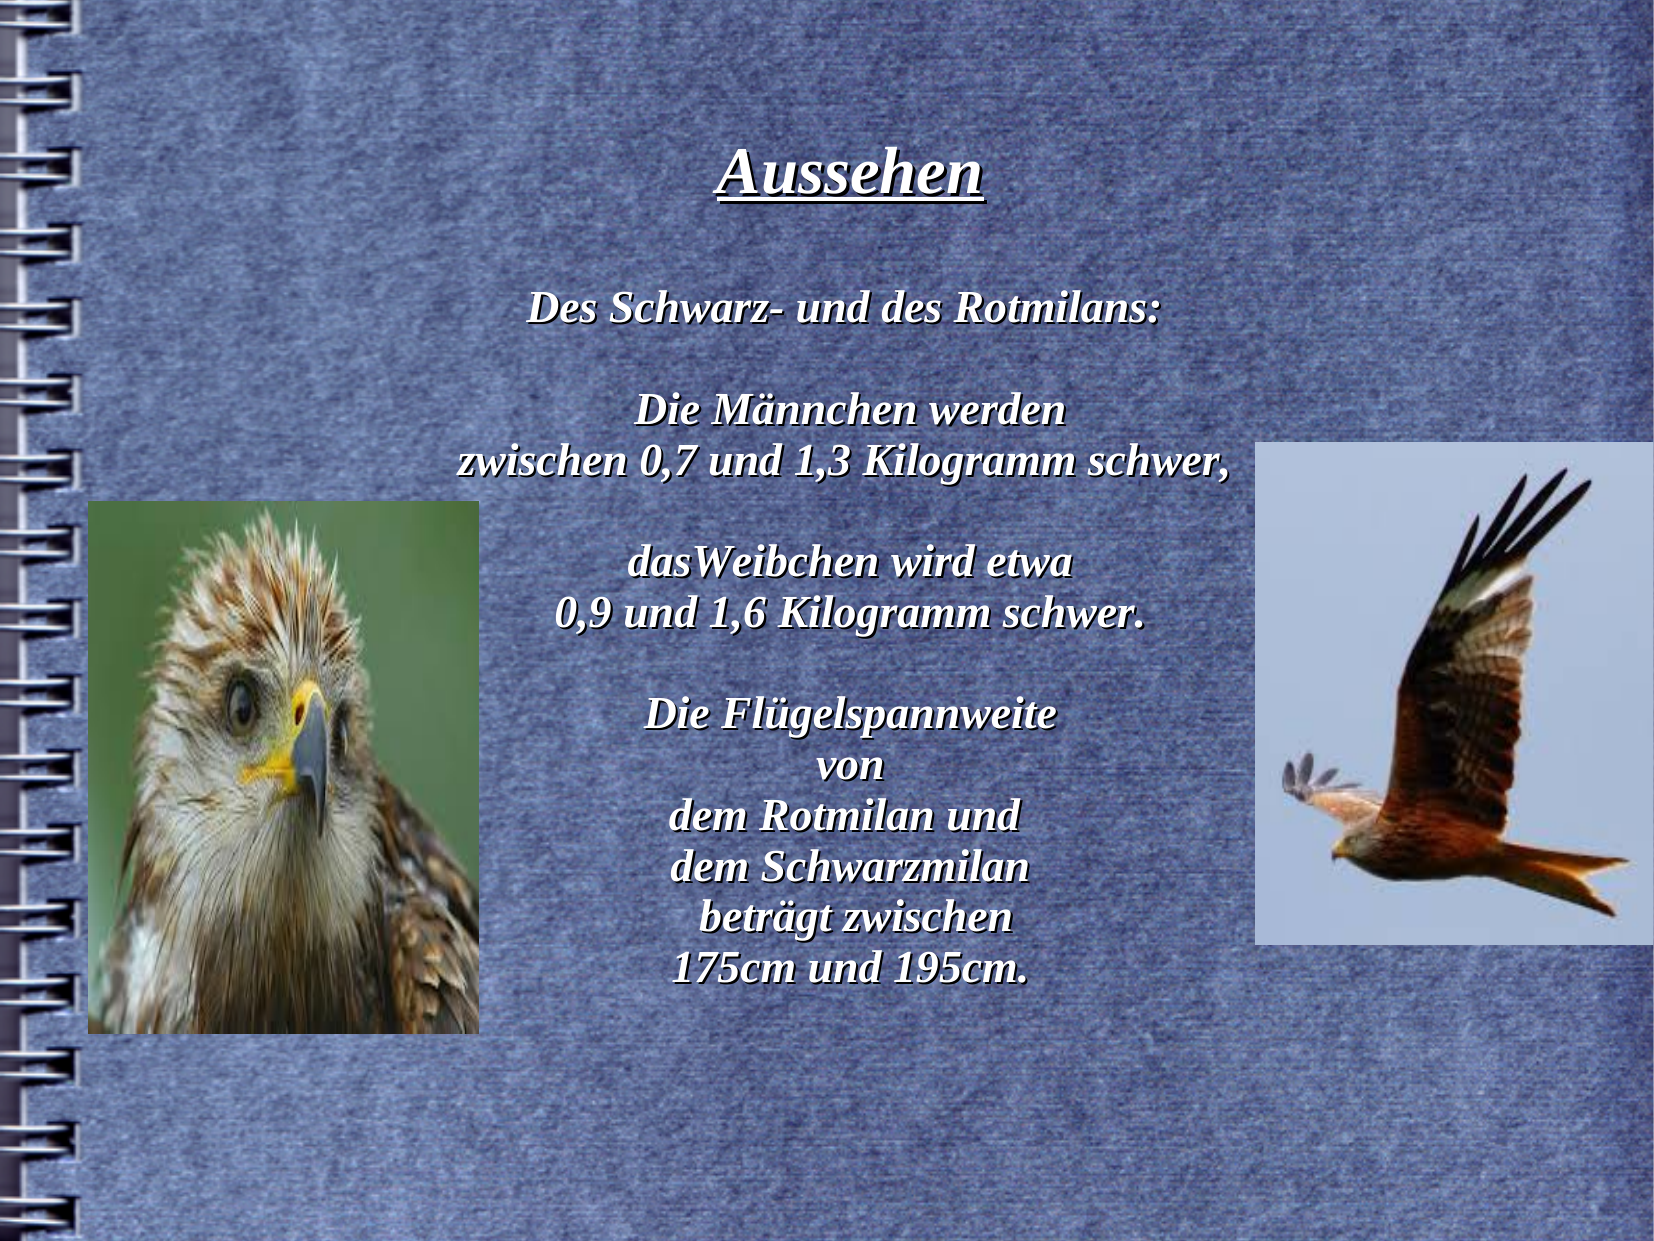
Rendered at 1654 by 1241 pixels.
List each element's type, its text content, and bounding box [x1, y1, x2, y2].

picture [0, 0, 1654, 1241]
subtitle Aussehen Des Schwarz- und des Rotmilans: Die Männchen werden zwischen 0,7 und 1,3 Kilogramm schwer, dasWeibchen wird etwa 0,9 und 1,6 Kilogramm schwer. Die Flügelspannweite von dem Rotmilan und dem Schwarzmilan beträgt zwischen 175cm und 195cm. [106, 59, 1595, 1119]
